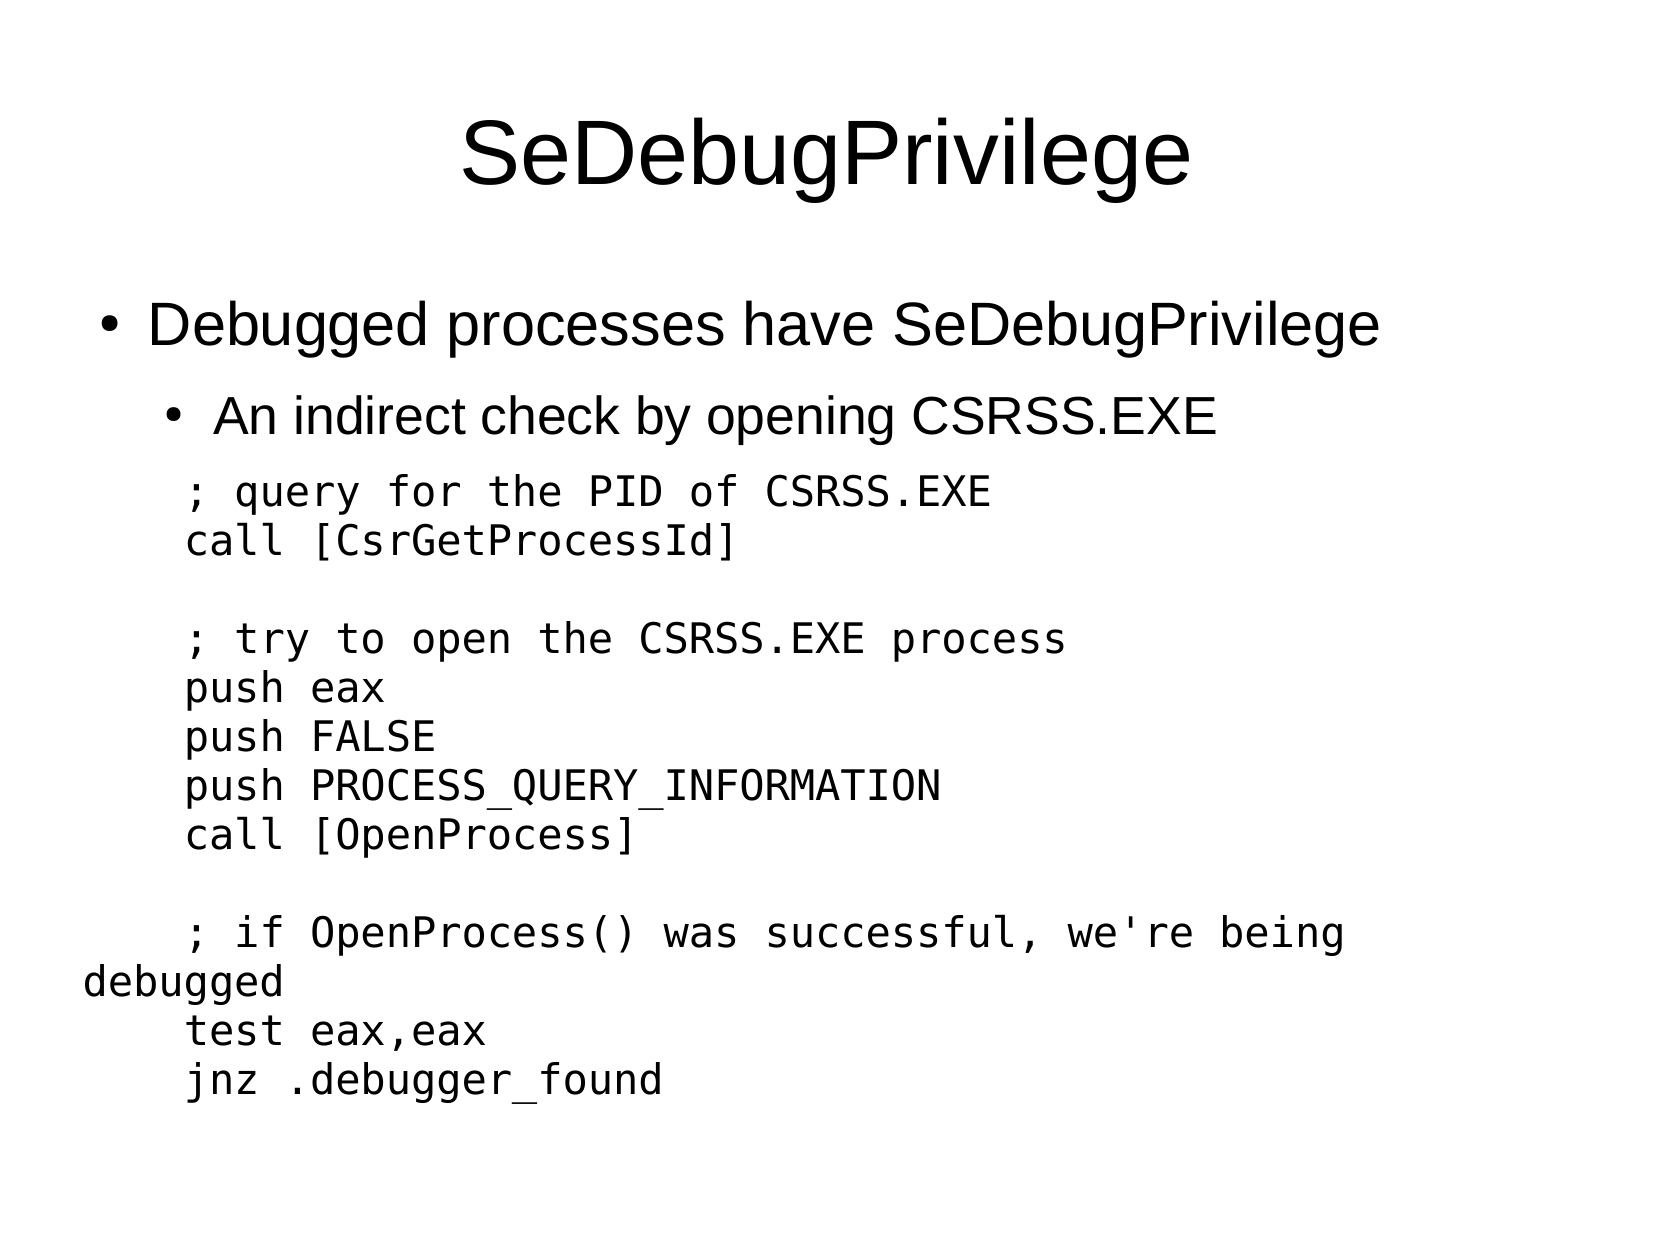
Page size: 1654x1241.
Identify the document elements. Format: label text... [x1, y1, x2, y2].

list Debugged processes have SeDebugPrivilege An indirect check by opening CSRSS.EXE ; query for the PID of CSRSS.EXE call [CsrGetProcessId] ; try to open the CSRSS.EXE process push eax push FALSE push PROCESS_QUERY_INFORMATION call [OpenProcess] ; if OpenProcess() was successful, we're being debugged test eax,eax jnz .debugger_found [82, 290, 1571, 1109]
title SeDebugPrivilege [82, 49, 1571, 257]
